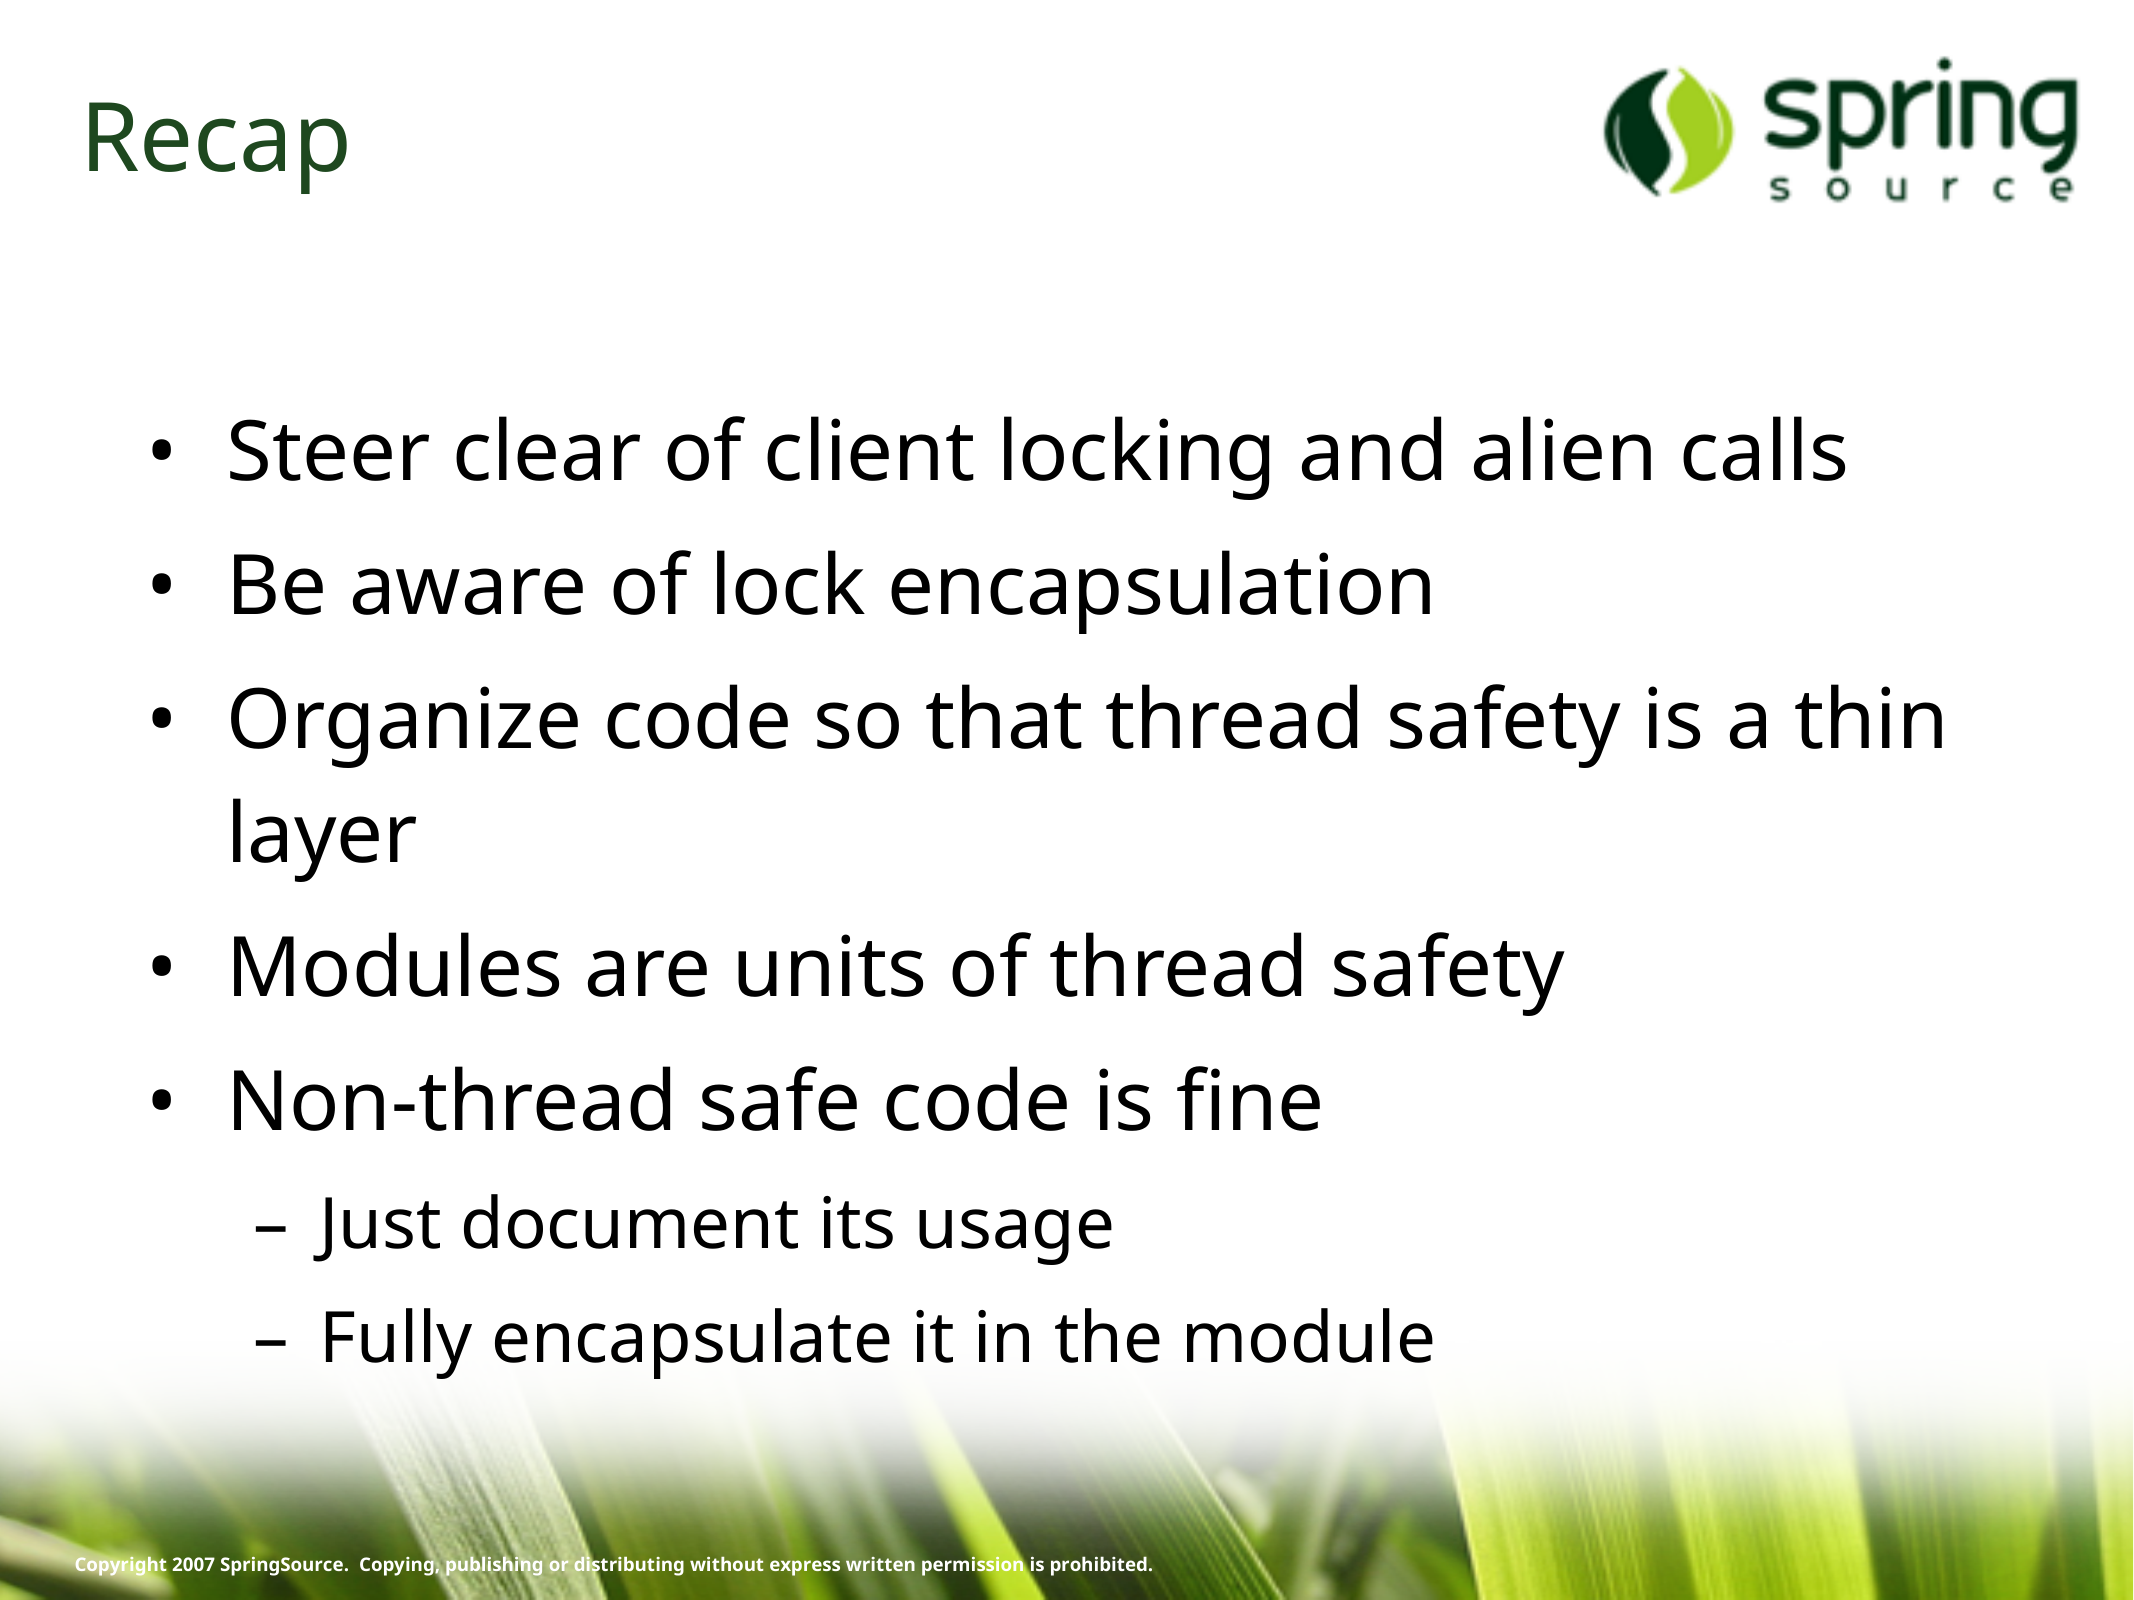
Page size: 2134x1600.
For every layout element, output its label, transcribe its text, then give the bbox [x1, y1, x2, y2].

picture [1555, 46, 2134, 224]
title Recap [80, 16, 1548, 253]
list Steer clear of client locking and alien calls Be aware of lock encapsulation Organize code so that thread safety is a thin layer Modules are units of thread safety Non-thread safe code is fine Just document its usage Fully encapsulate it in the module [146, 391, 1982, 1391]
picture [0, 1340, 2134, 1600]
